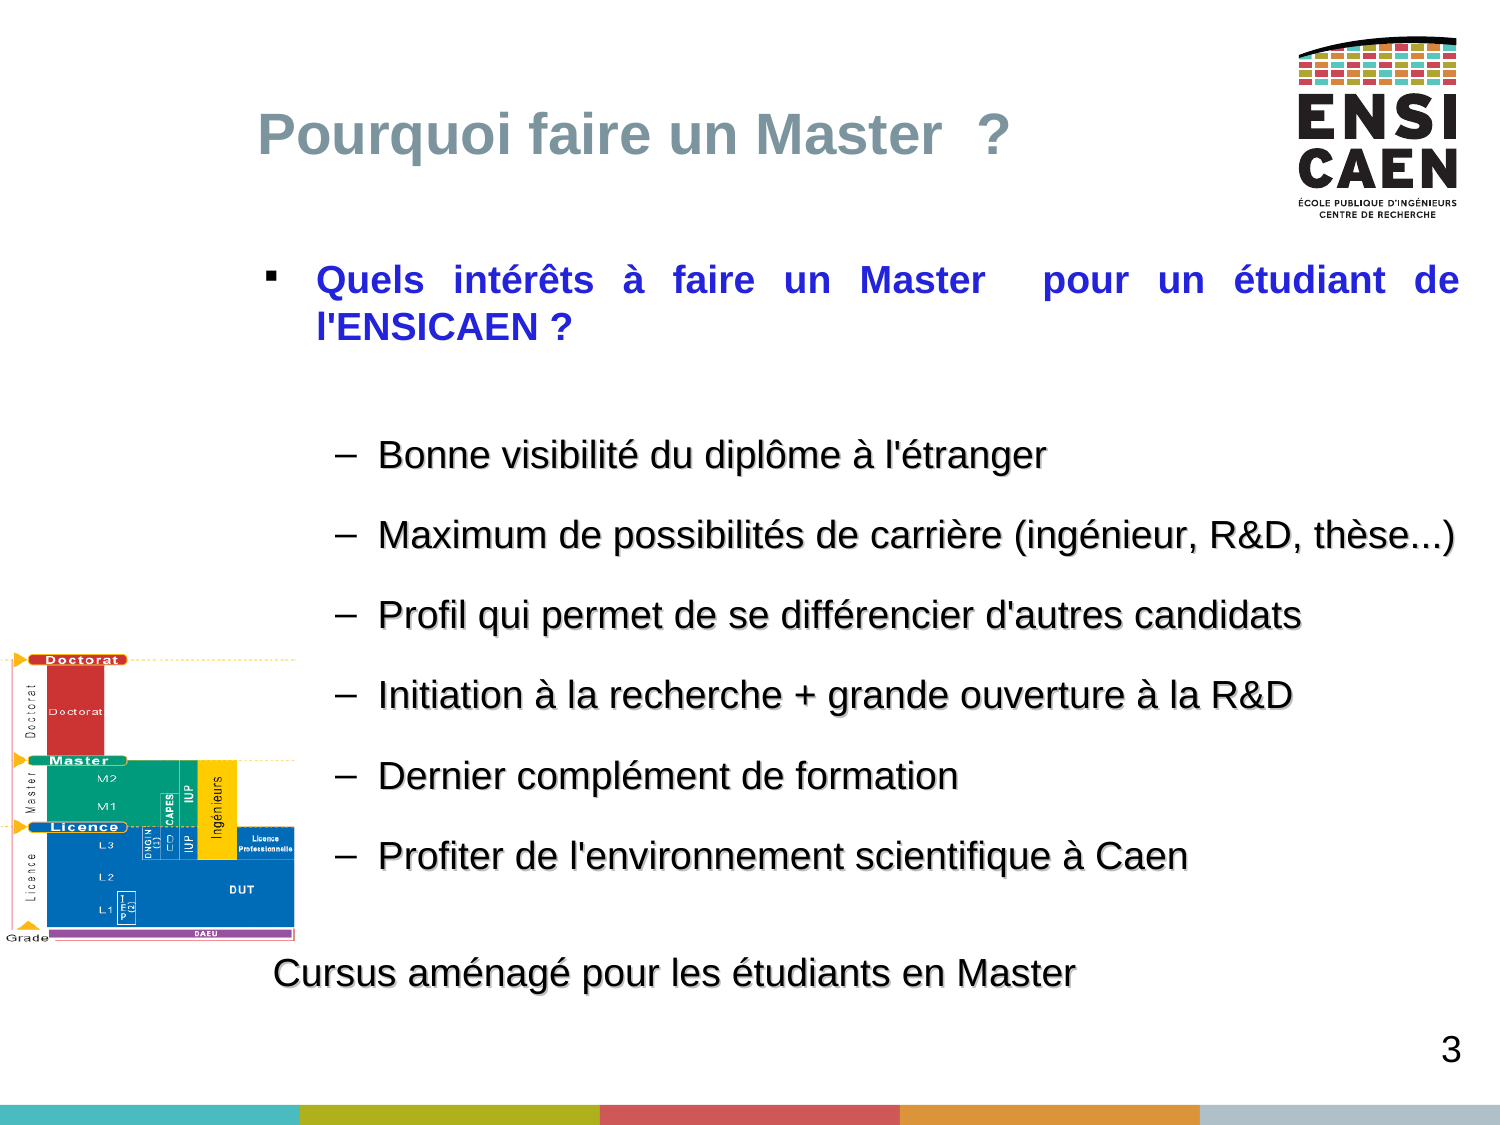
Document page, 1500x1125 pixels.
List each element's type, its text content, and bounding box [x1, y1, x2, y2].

list Quels intérêts à faire un Master pour un étudiant de l'ENSICAEN ? Bonne visibilité du diplôme à l'étranger Maximum de possibilités de carrière (ingénieur, R&D, thèse...)‏ Profil qui permet de se différencier d'autres candidats Initiation à la recherche + grande ouverture à la R&D Dernier complément de formation Profiter de l'environnement scientifique à Caen Cursus aménagé pour les étudiants en Master [249, 199, 1477, 1016]
title Pourquoi faire un Master ? [0, 88, 1270, 182]
picture [0, 649, 296, 945]
